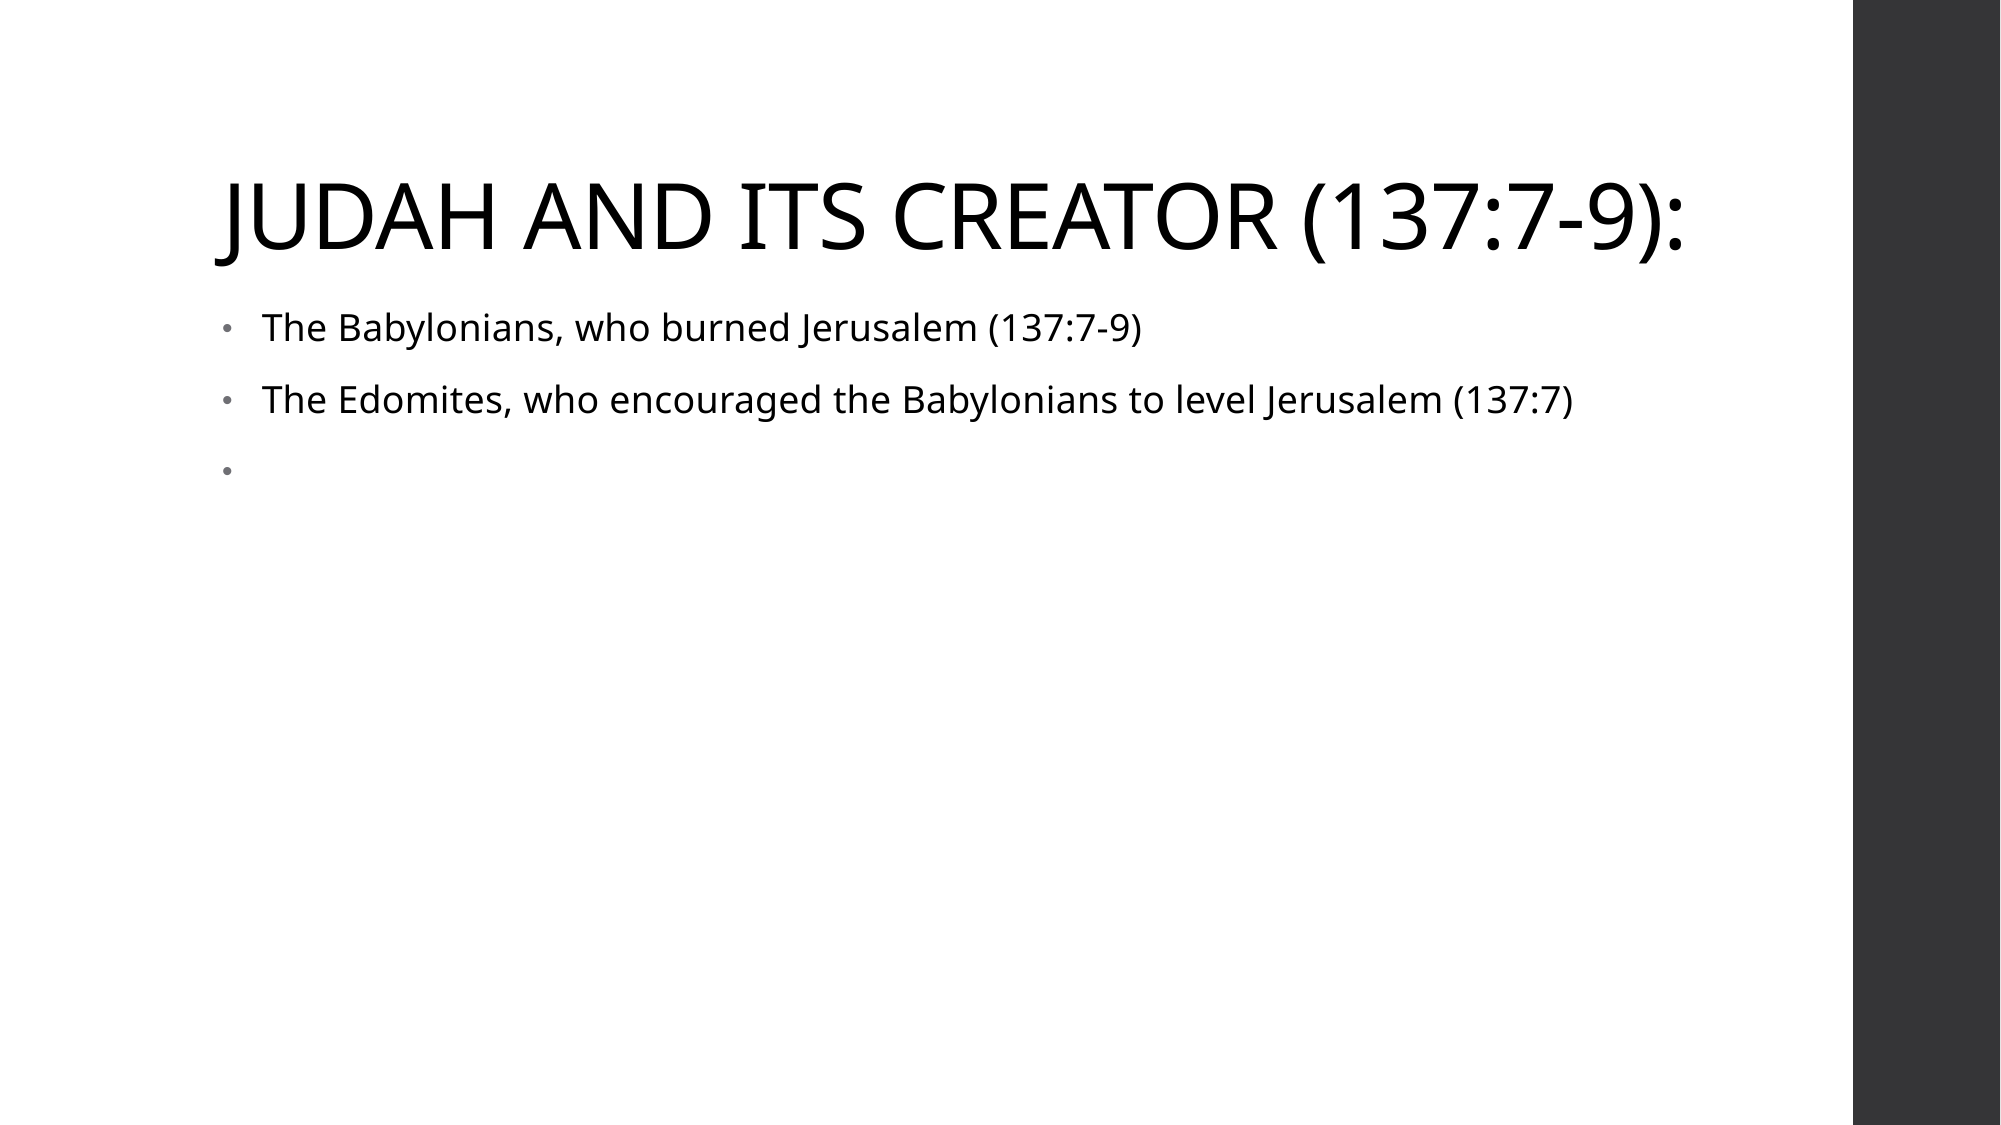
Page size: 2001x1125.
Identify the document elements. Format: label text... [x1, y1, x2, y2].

list The Babylonians, who burned Jerusalem (137:7-9) The Edomites, who encouraged the Babylonians to level Jerusalem (137:7) [206, 299, 1617, 1014]
title JUDAH AND ITS CREATOR (137:7-9): [206, 60, 1797, 278]
